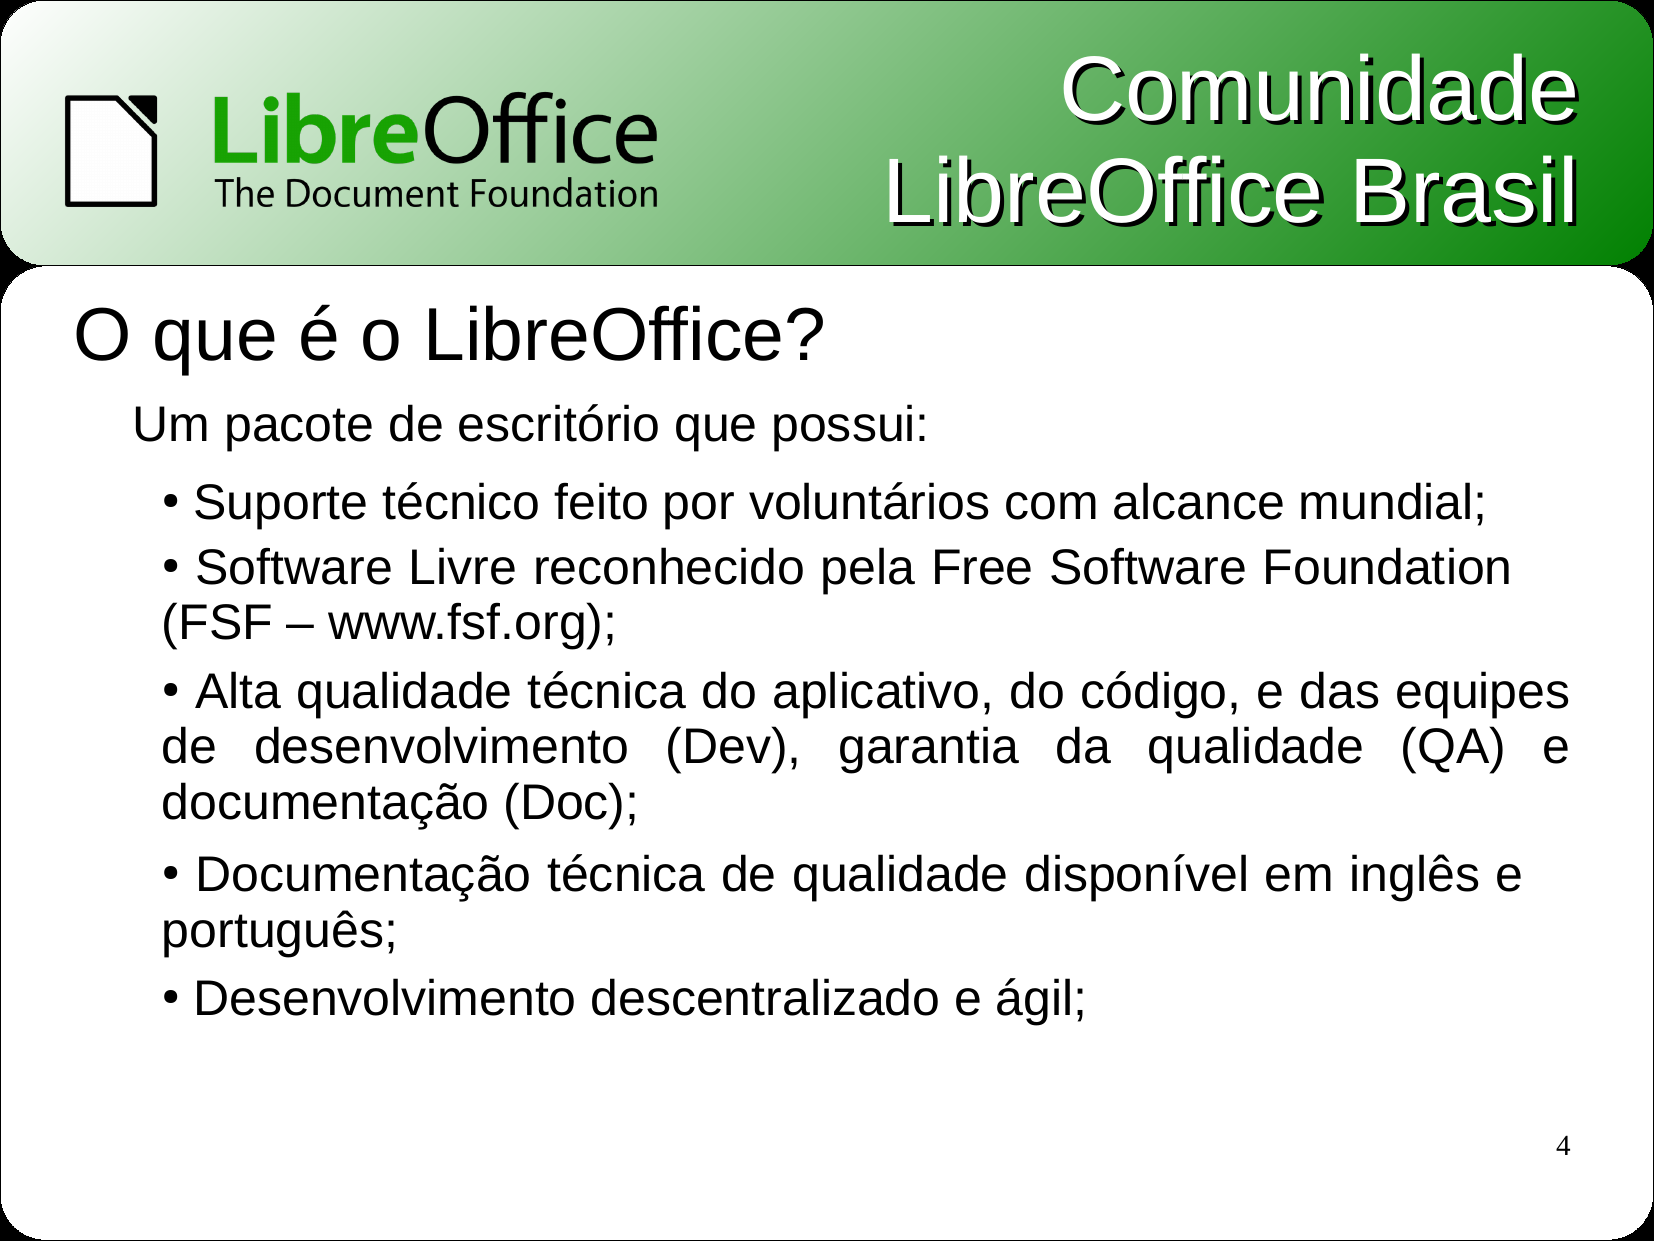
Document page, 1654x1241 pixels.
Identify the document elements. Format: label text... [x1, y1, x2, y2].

text_box Um pacote de escritório que possui: [118, 388, 1595, 460]
text_box Desenvolvimento descentralizado e ágil; [147, 962, 1595, 1034]
text_box Comunidade LibreOffice Brasil [856, 29, 1595, 250]
text_box Software Livre reconhecido pela Free Software Foundation (FSF – www.fsf.org); [147, 531, 1595, 655]
text_box Suporte técnico feito por voluntários com alcance mundial; [147, 466, 1595, 531]
text_box O que é o LibreOffice? [59, 285, 1625, 384]
text_box Documentação técnica de qualidade disponível em inglês e português; [147, 838, 1595, 962]
picture [29, 65, 701, 237]
text_box Alta qualidade técnica do aplicativo, do código, e das equipes de desenvolvimento (Dev), garantia da qualidade (QA) e documentação (Doc); [147, 655, 1595, 838]
